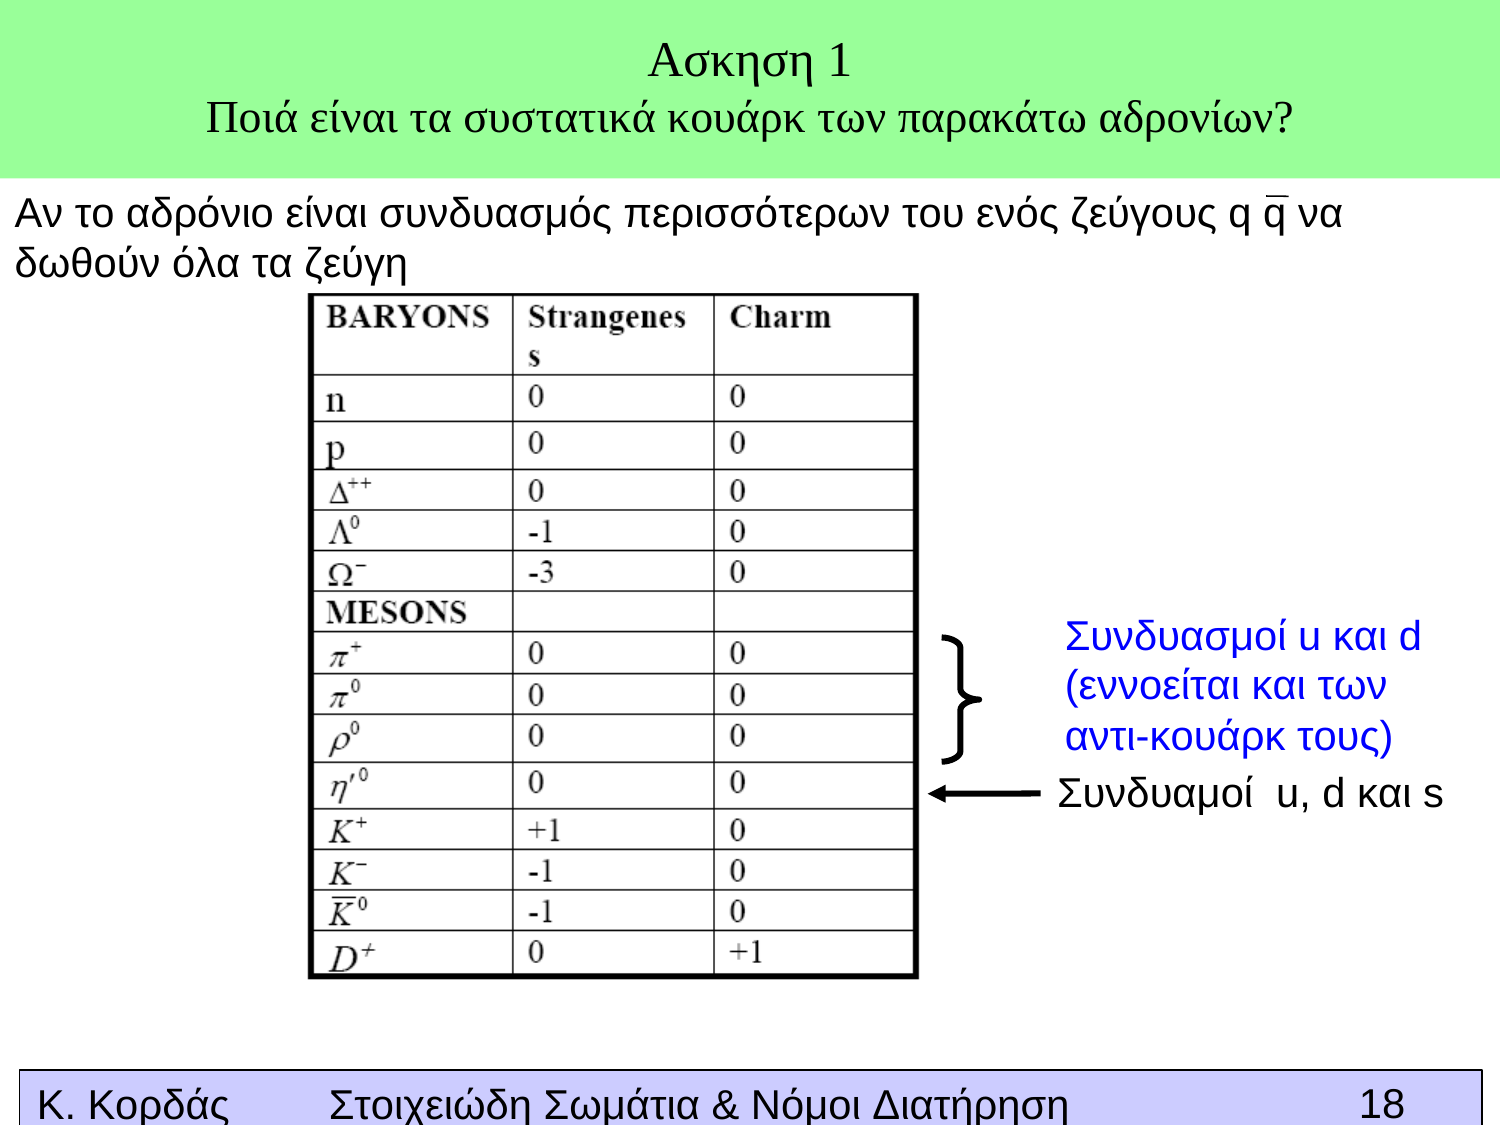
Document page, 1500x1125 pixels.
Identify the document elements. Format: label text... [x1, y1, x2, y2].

text_box Αν το αδρόνιο είναι συνδυασμός περισσότερων του ενός ζεύγους q q να δωθούν όλα τα ζεύγη [0, 178, 1500, 294]
text_box Ασκηση 1 Ποιά είναι τα συστατικά κουάρκ των παρακάτω αδρονίων? [0, 0, 1500, 178]
text_box Συνδυασμοί u και d (εννοείται και των αντι-κουάρκ τους) [1050, 601, 1477, 758]
picture [71, 294, 1311, 996]
text_box Συνδυαμoί u, d και s [1042, 758, 1487, 823]
